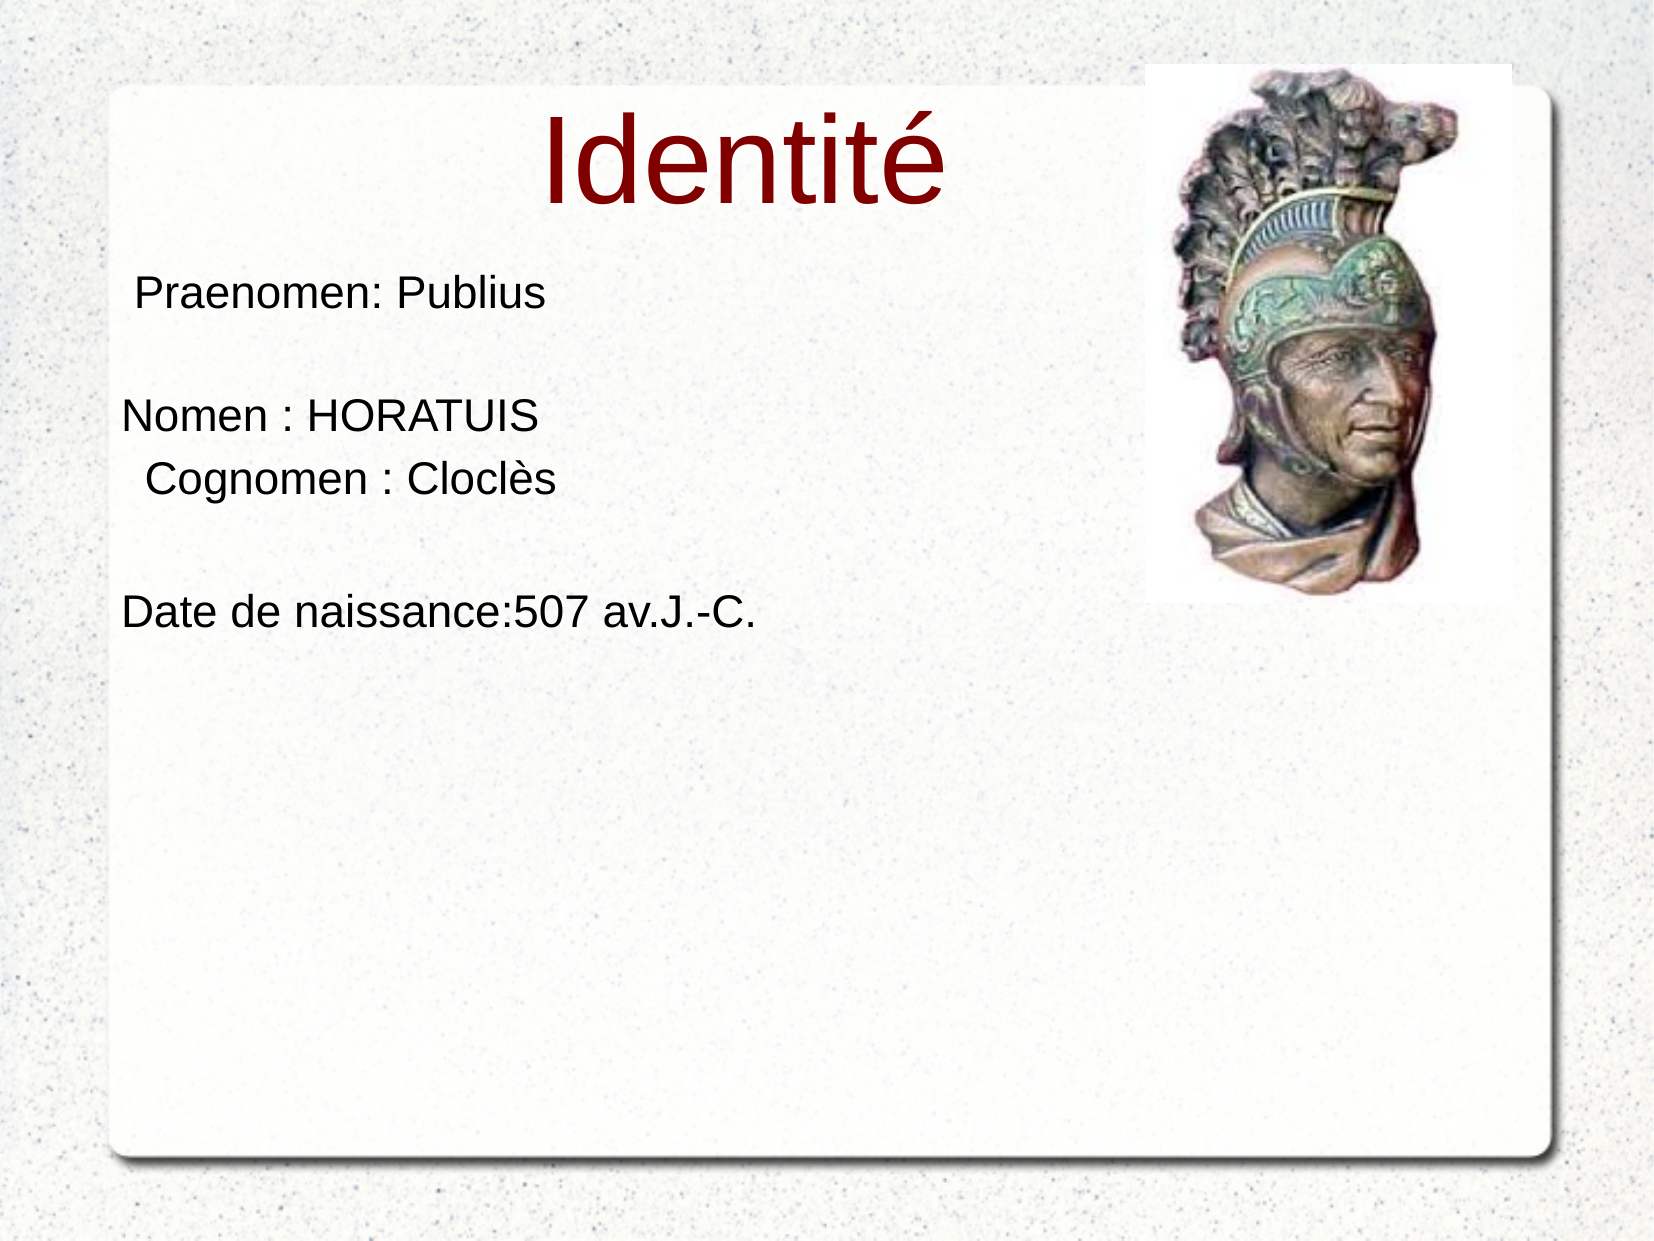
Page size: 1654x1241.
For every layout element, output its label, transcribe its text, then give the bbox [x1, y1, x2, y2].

text_box Praenomen: Publius [106, 259, 709, 441]
text_box Cognomen : Cloclès [129, 445, 733, 638]
text_box Nomen : HORATUIS [106, 382, 886, 449]
text_box Identité [437, 82, 1052, 238]
text_box Date de naissance:507 av.J.-C. [106, 578, 804, 804]
picture [0, 0, 1654, 1241]
